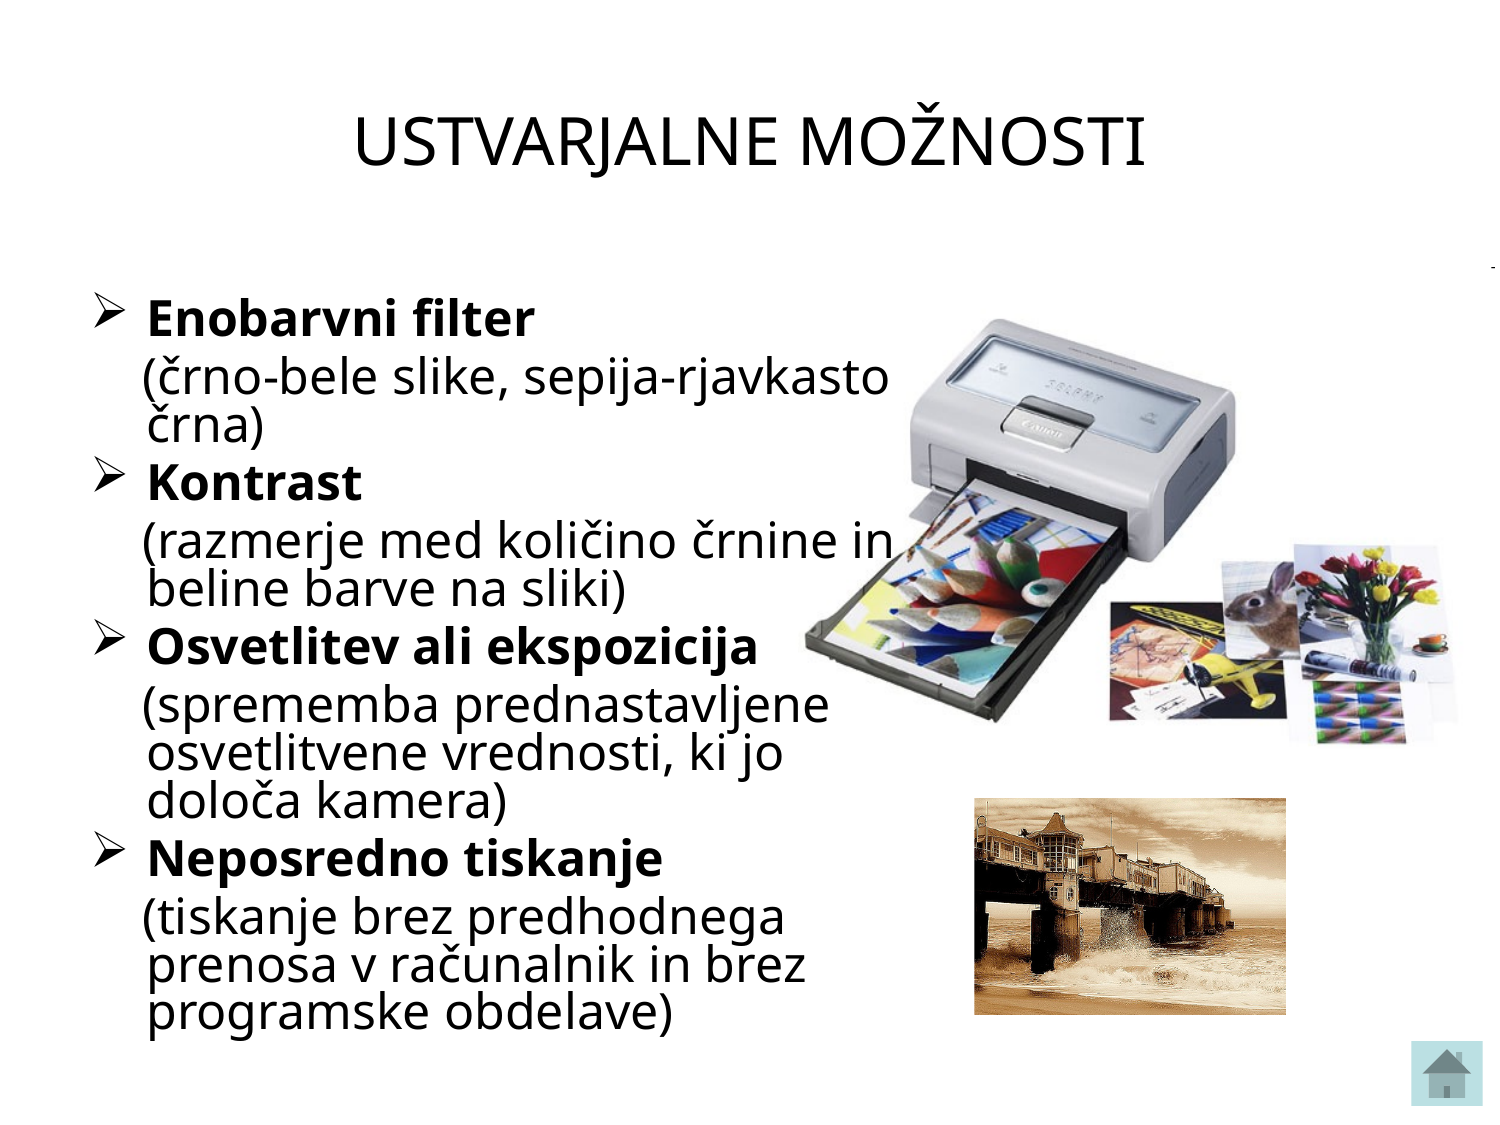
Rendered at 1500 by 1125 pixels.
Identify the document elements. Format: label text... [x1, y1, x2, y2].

picture [773, 267, 1495, 1015]
list Enobarvni filter (črno-bele slike, sepija-rjavkasto črna) Kontrast (razmerje med količino črnine in beline barve na sliki) Osvetlitev ali ekspozicija (sprememba prednastavljene osvetlitvene vrednosti, ki jo določa kamera) Neposredno tiskanje (tiskanje brez predhodnega prenosa v računalnik in brez programske obdelave) [75, 290, 928, 1035]
title USTVARJALNE MOŽNOSTI [53, 45, 1447, 233]
text_box [1411, 1041, 1483, 1106]
